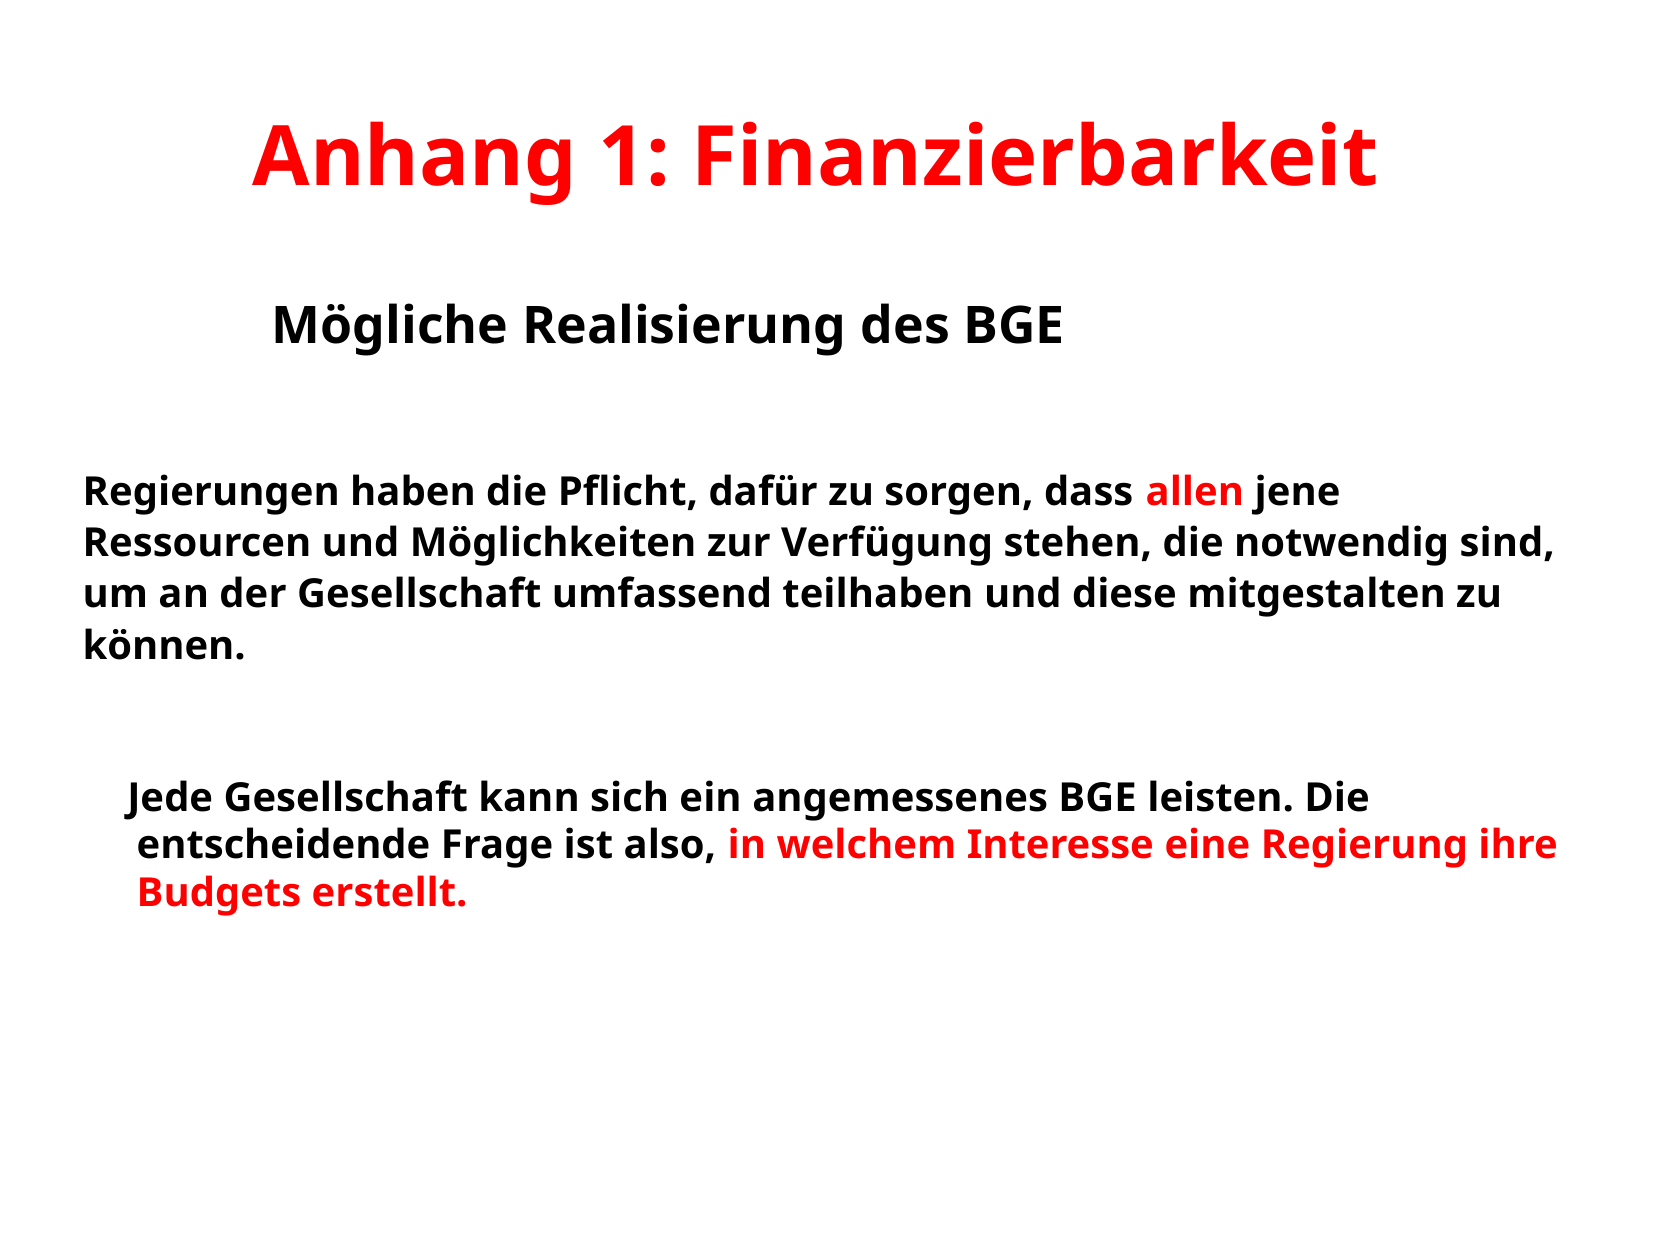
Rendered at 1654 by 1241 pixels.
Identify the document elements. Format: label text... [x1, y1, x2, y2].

list Mögliche Realisierung des BGE Regierungen haben die Pflicht, dafür zu sorgen, dass allen jene Ressourcen und Möglichkeiten zur Verfügung stehen, die notwendig sind, um an der Gesellschaft umfassend teilhaben und diese mitgestalten zu können. Jede Gesellschaft kann sich ein angemessenes BGE leisten. Die entscheidende Frage ist also, in welchem Interesse eine Regierung ihre Budgets erstellt. [82, 290, 1571, 1010]
title Anhang 1: Finanzierbarkeit [82, 49, 1571, 257]
